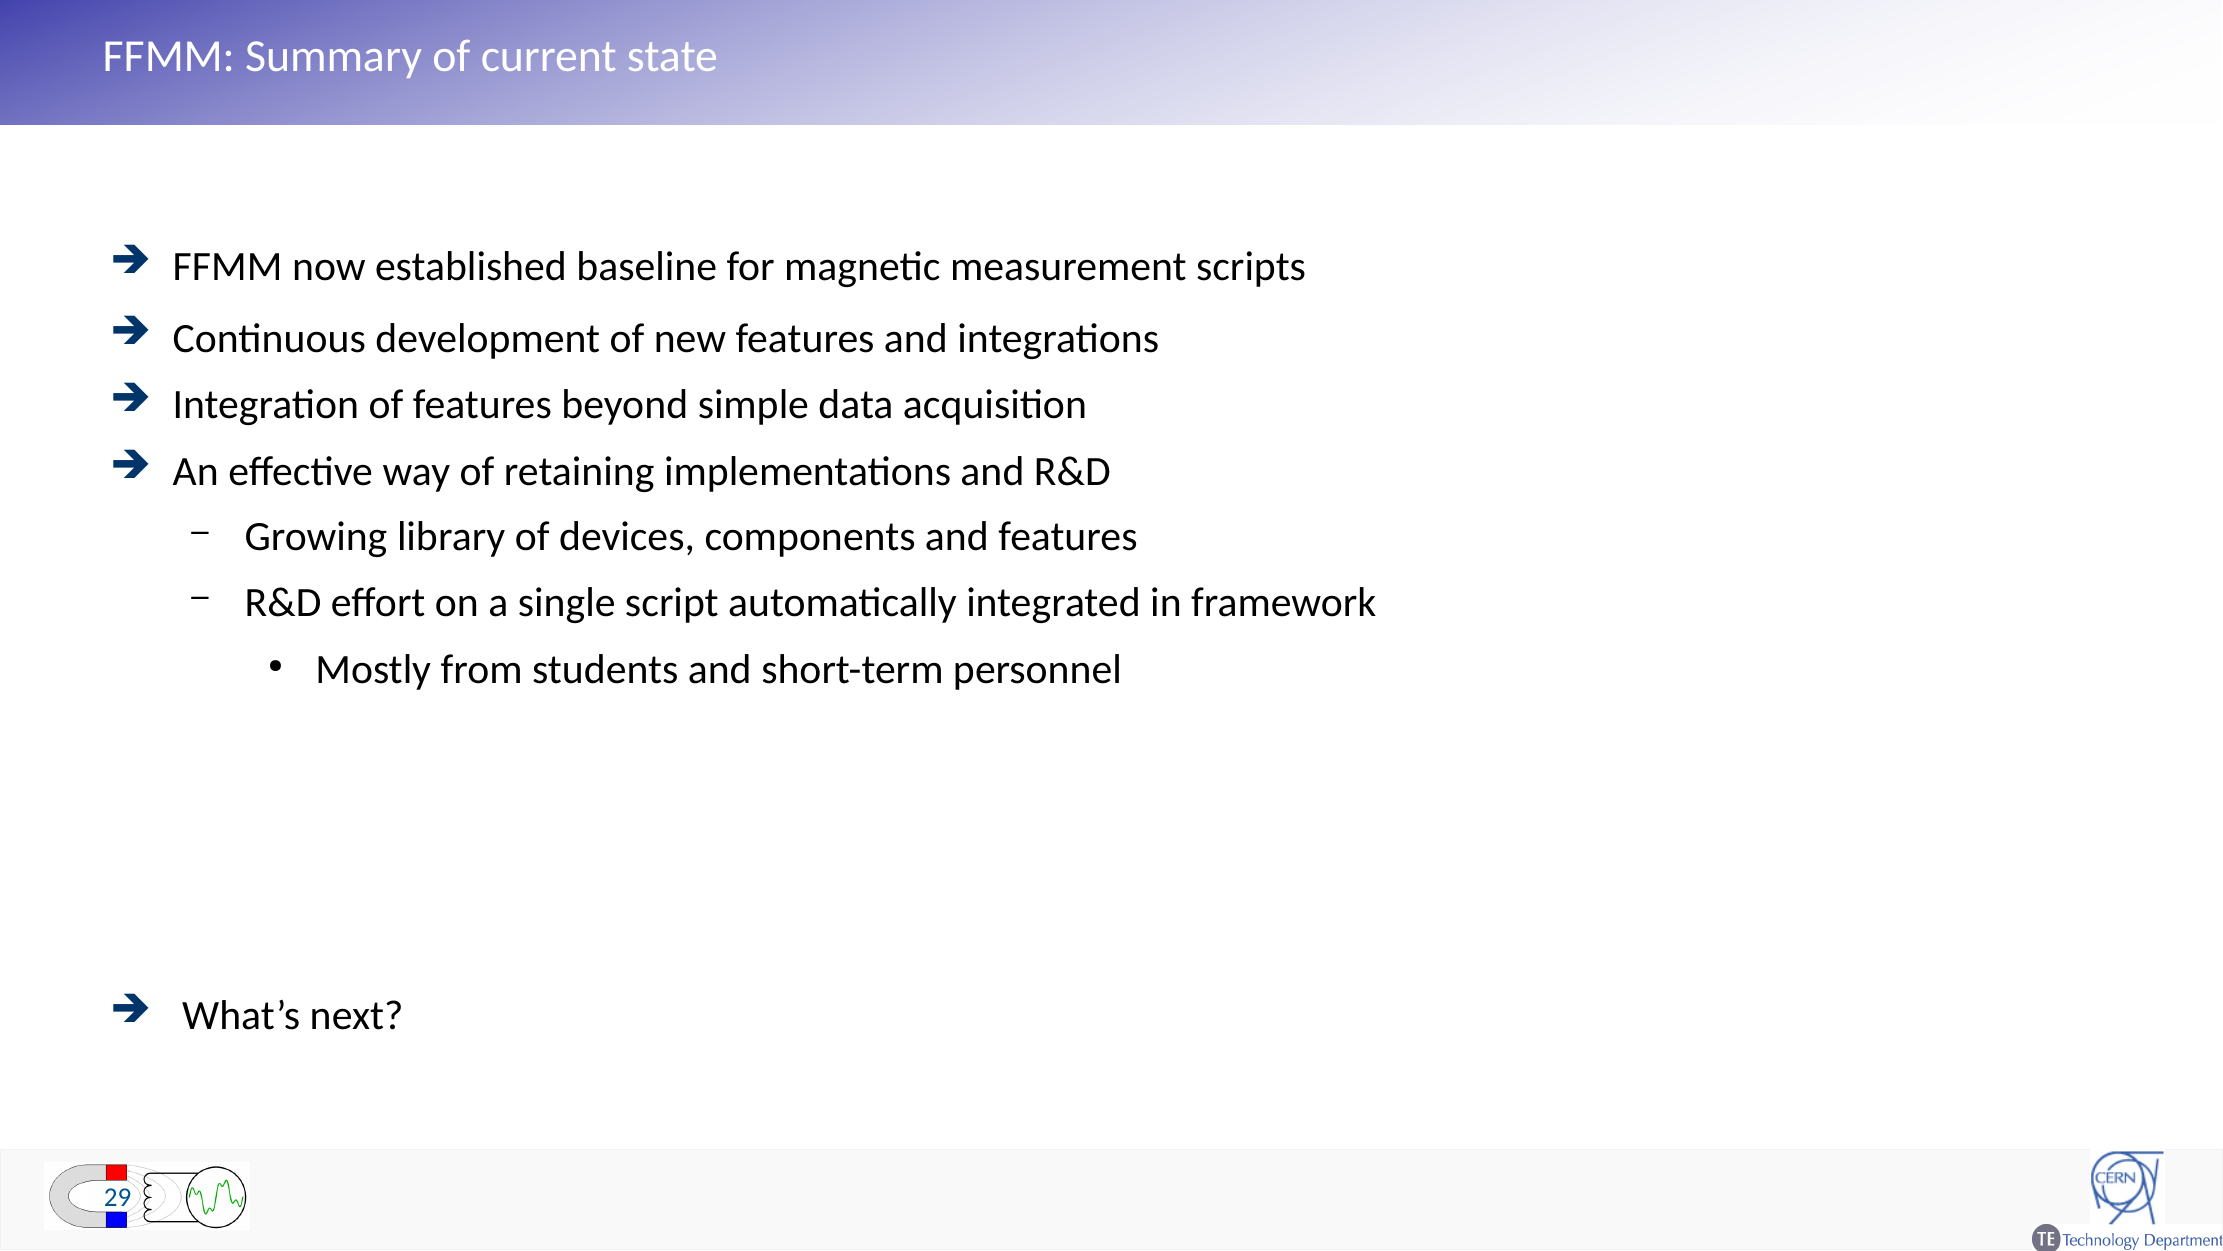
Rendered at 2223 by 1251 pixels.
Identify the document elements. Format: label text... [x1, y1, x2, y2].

picture [2032, 1149, 2223, 1251]
list FFMM now established baseline for magnetic measurement scripts Continuous development of new features and integrations Integration of features beyond simple data acquisition An effective way of retaining implementations and R&D Growing library of devices, components and features R&D effort on a single script automatically integrated in framework Mostly from students and short-term personnel What’s next? [94, 175, 2112, 1111]
title FFMM: Summary of current state [94, 0, 1642, 107]
picture [44, 1162, 250, 1230]
